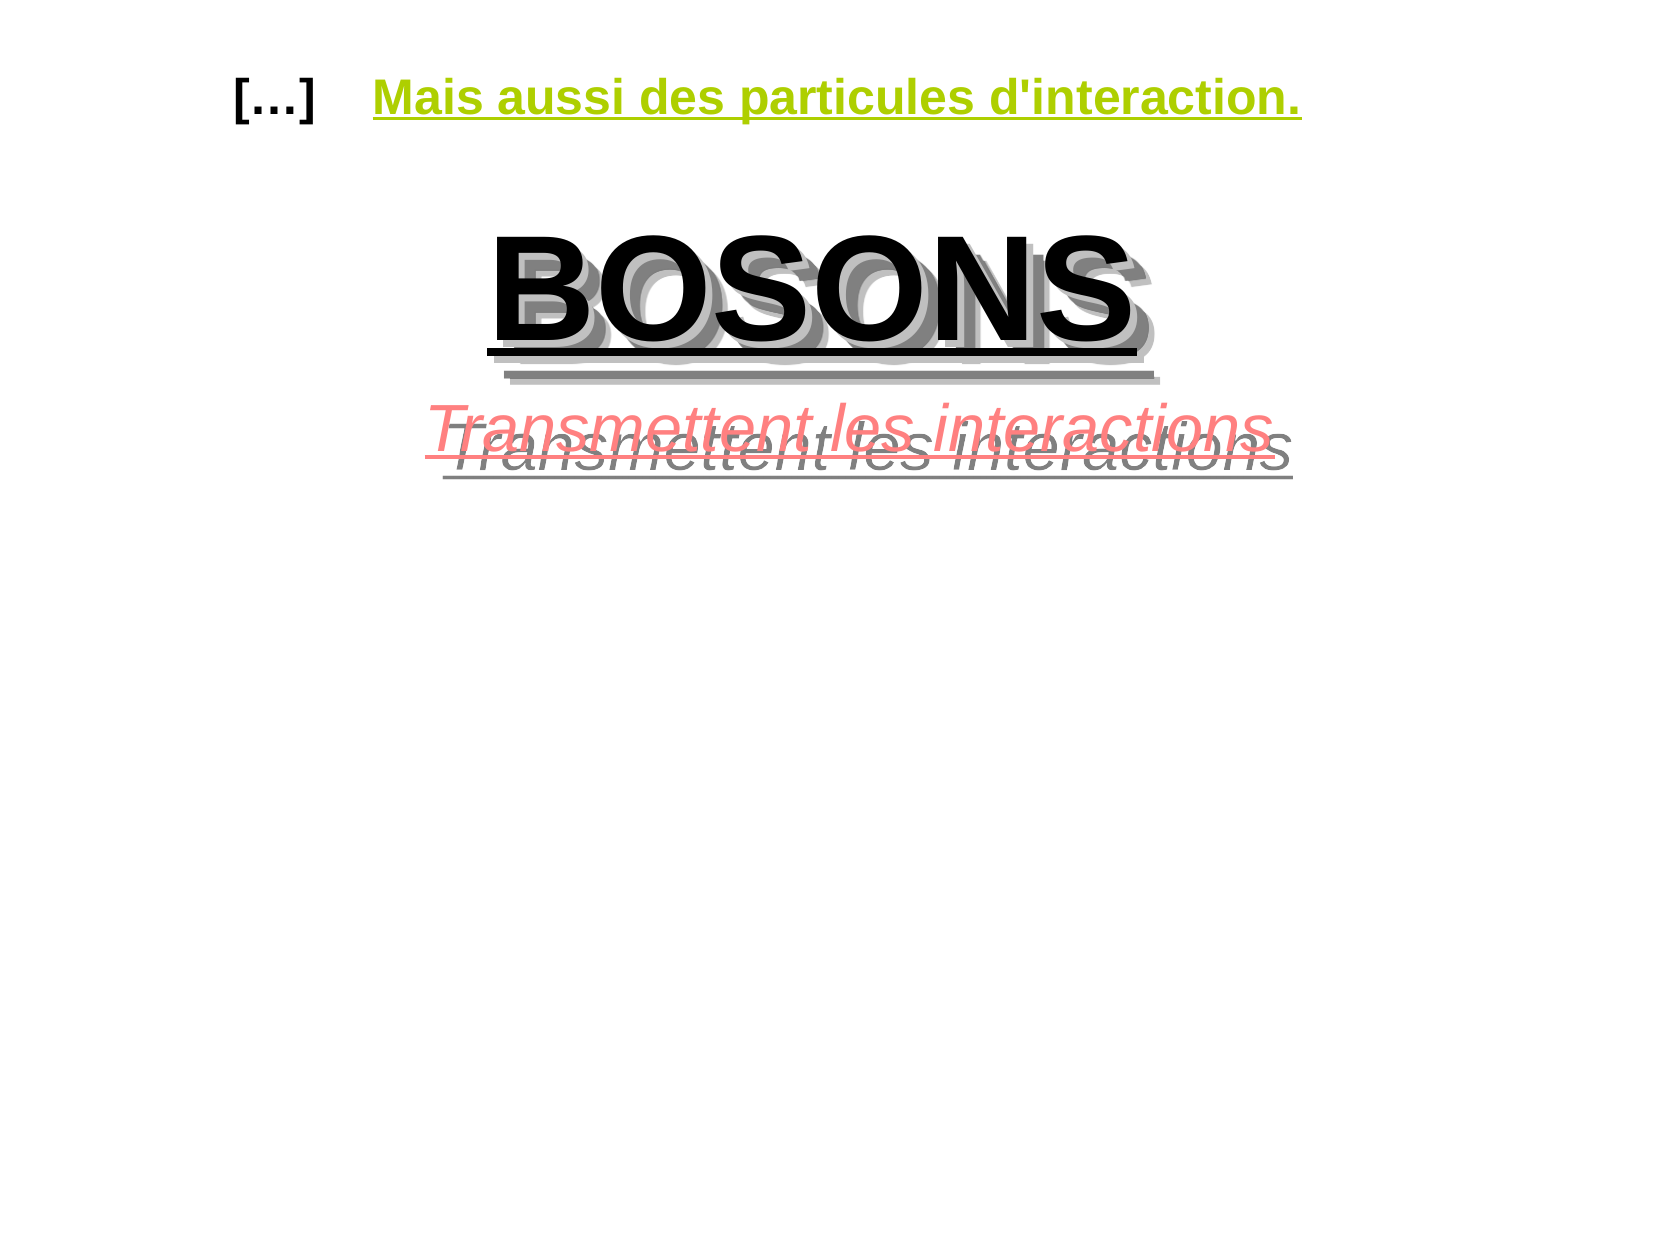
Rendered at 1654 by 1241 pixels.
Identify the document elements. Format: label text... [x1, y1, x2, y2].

text_box Transmettent les interactions [354, 383, 1388, 489]
text_box […] Mais aussi des particules d'interaction. [0, 29, 1536, 111]
text_box BOSONS [118, 111, 1506, 409]
